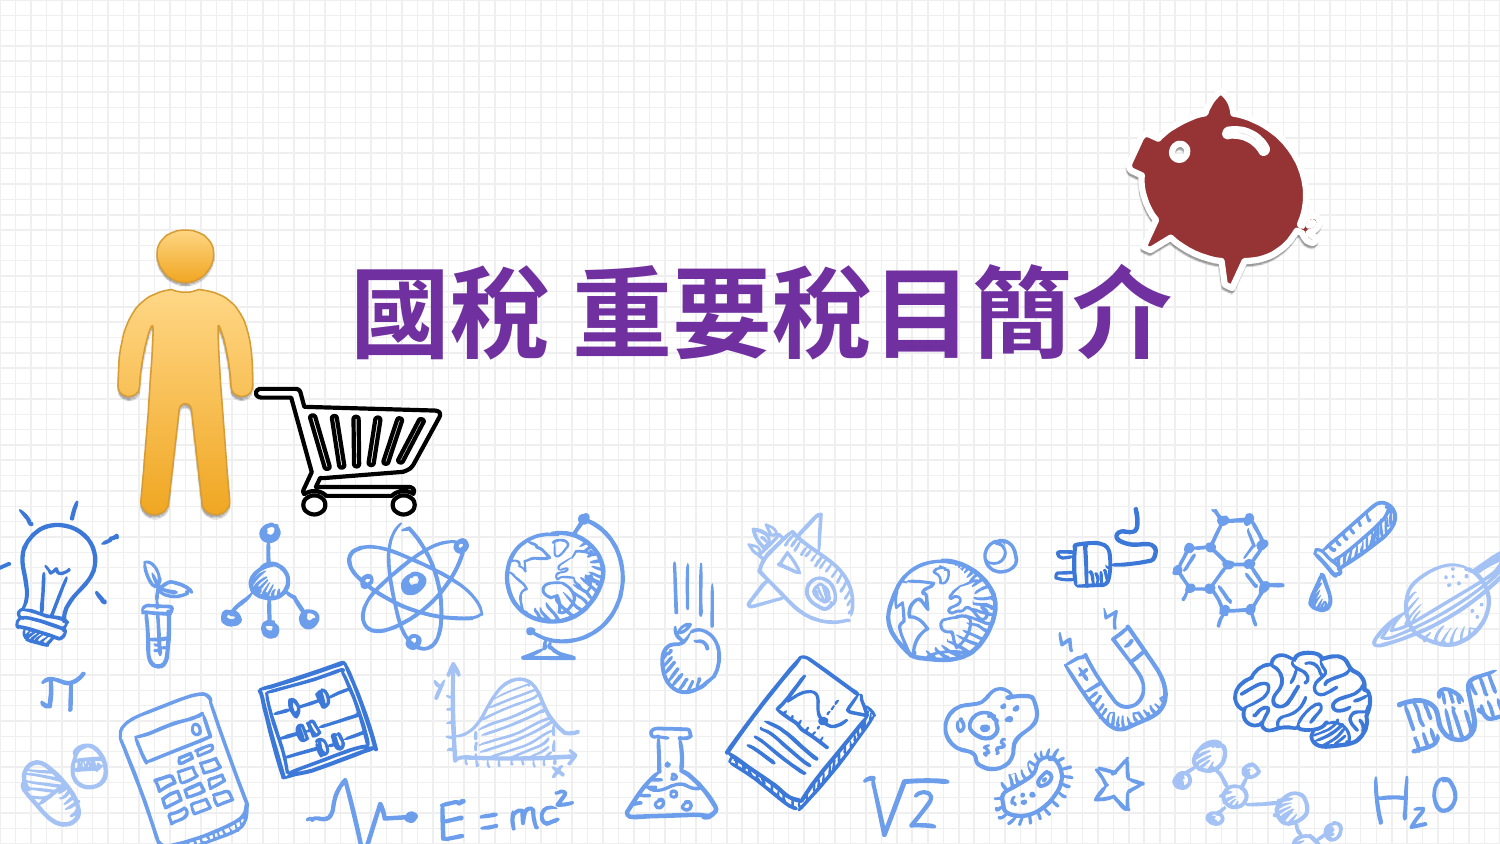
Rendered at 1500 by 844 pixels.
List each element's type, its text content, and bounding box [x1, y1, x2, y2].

text_box [1129, 91, 1320, 288]
text_box [392, 495, 415, 515]
text_box [303, 495, 326, 515]
text_box [157, 230, 214, 283]
title 國稅 重要稅目簡介 [179, 215, 1344, 406]
text_box [256, 388, 441, 496]
text_box [117, 289, 253, 515]
